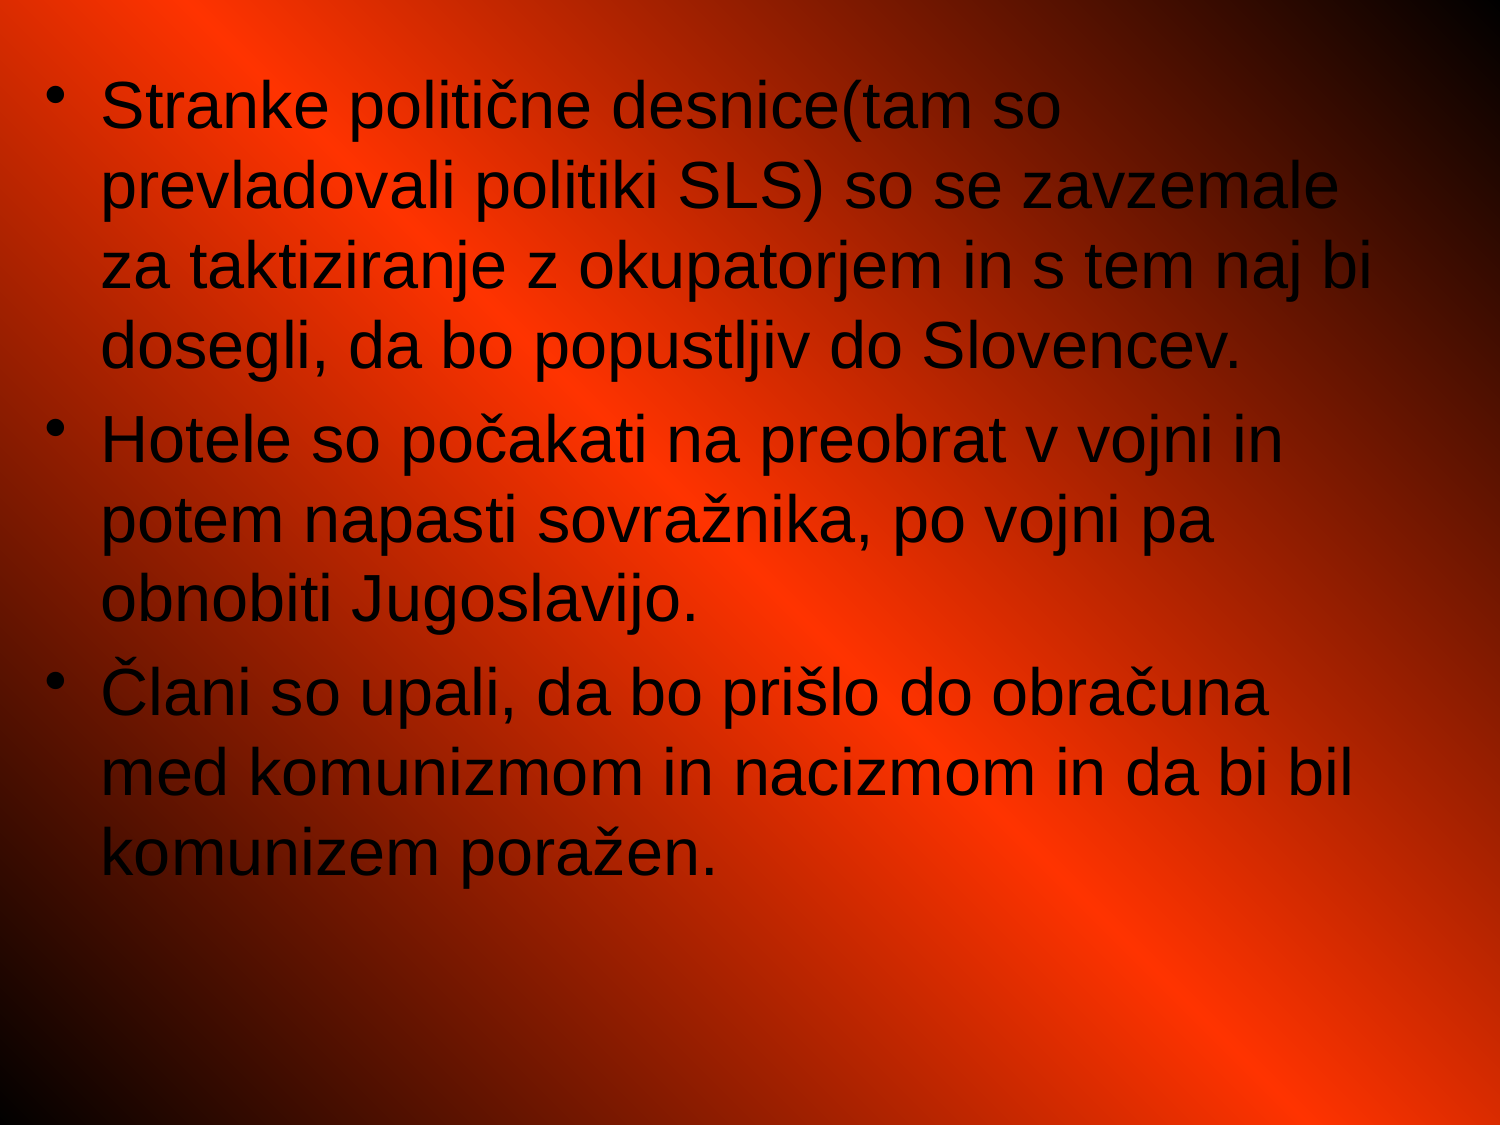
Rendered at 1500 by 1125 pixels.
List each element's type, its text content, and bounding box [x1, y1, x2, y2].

list Stranke politične desnice(tam so prevladovali politiki SLS) so se zavzemale za taktiziranje z okupatorjem in s tem naj bi dosegli, da bo popustljiv do Slovencev. Hotele so počakati na preobrat v vojni in potem napasti sovražnika, po vojni pa obnobiti Jugoslavijo. Člani so upali, da bo prišlo do obračuna med komunizmom in nacizmom in da bi bil komunizem poražen. [29, 54, 1425, 1005]
